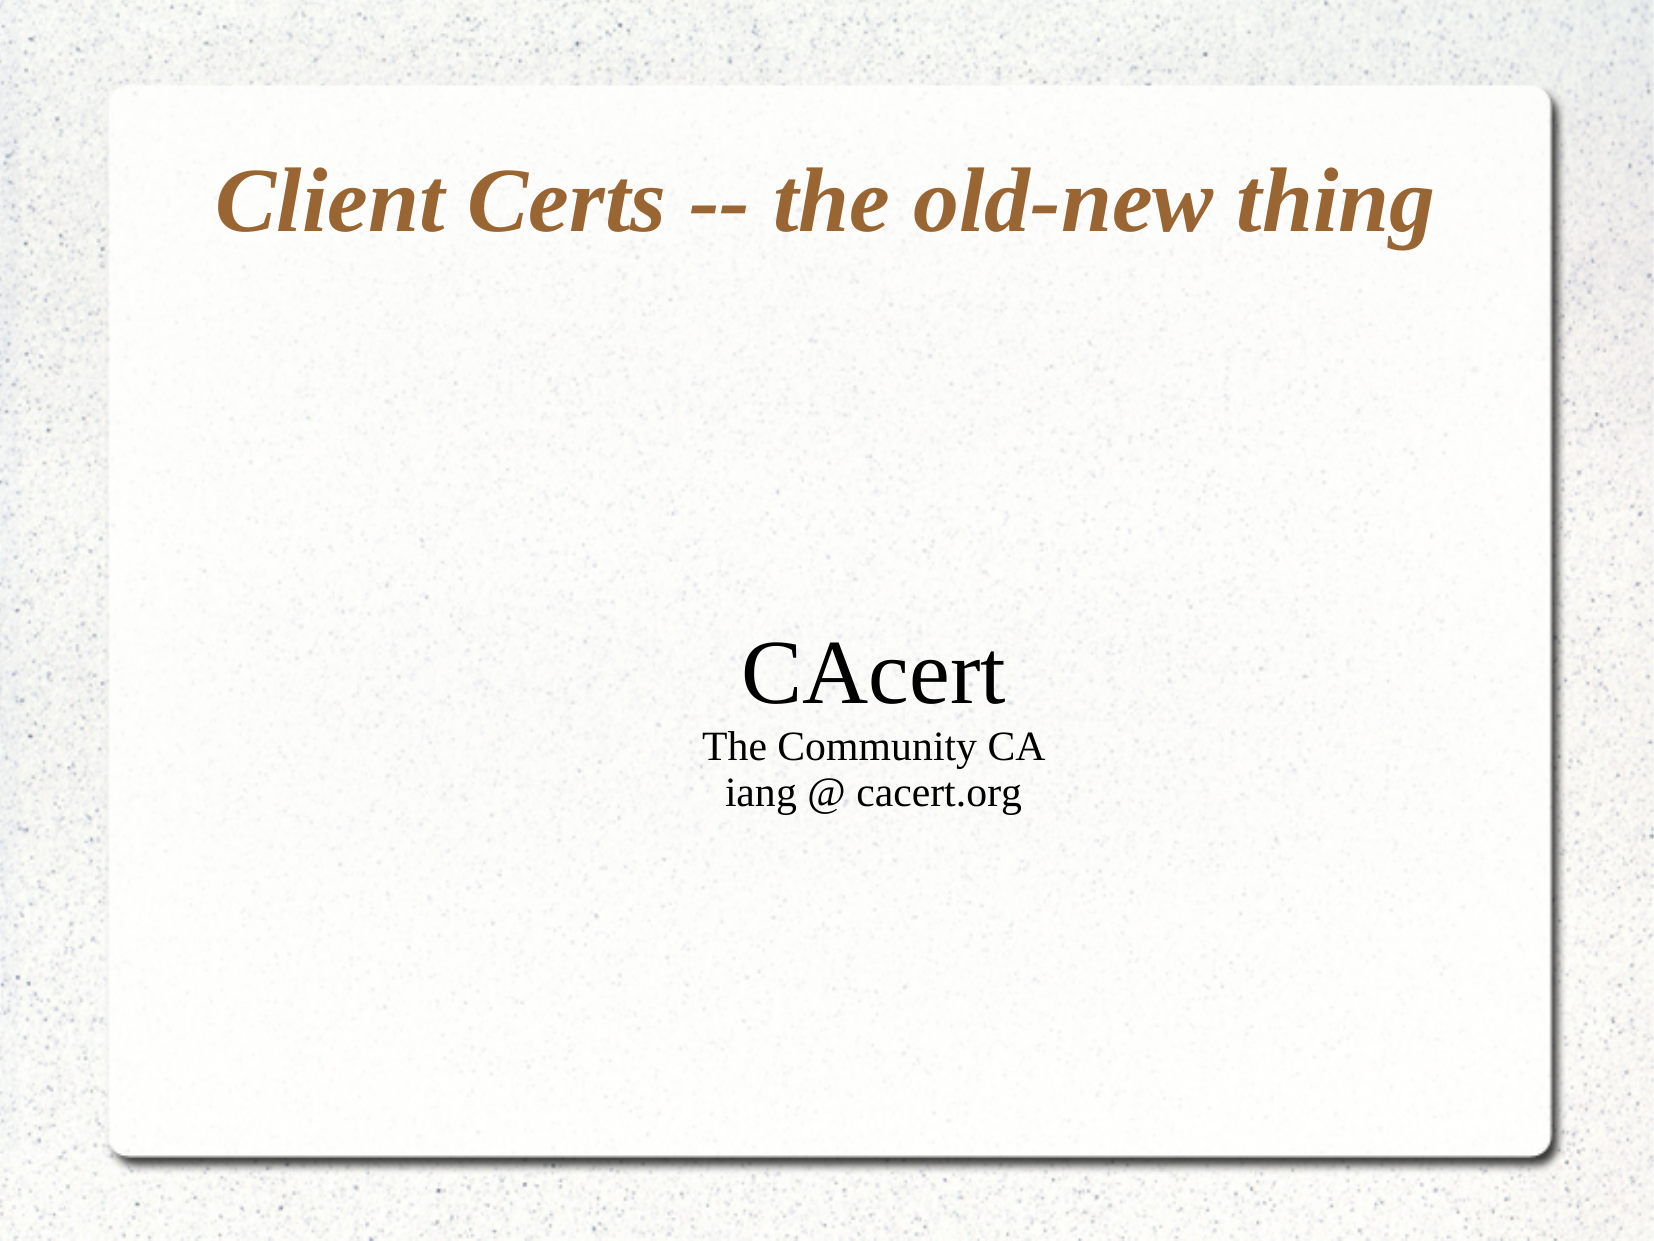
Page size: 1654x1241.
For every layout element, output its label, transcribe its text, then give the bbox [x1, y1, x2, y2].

picture [0, 0, 1654, 1241]
subtitle CAcert The Community CA iang @ cacert.org [178, 364, 1570, 1147]
title Client Certs -- the old-new thing [118, 96, 1536, 304]
